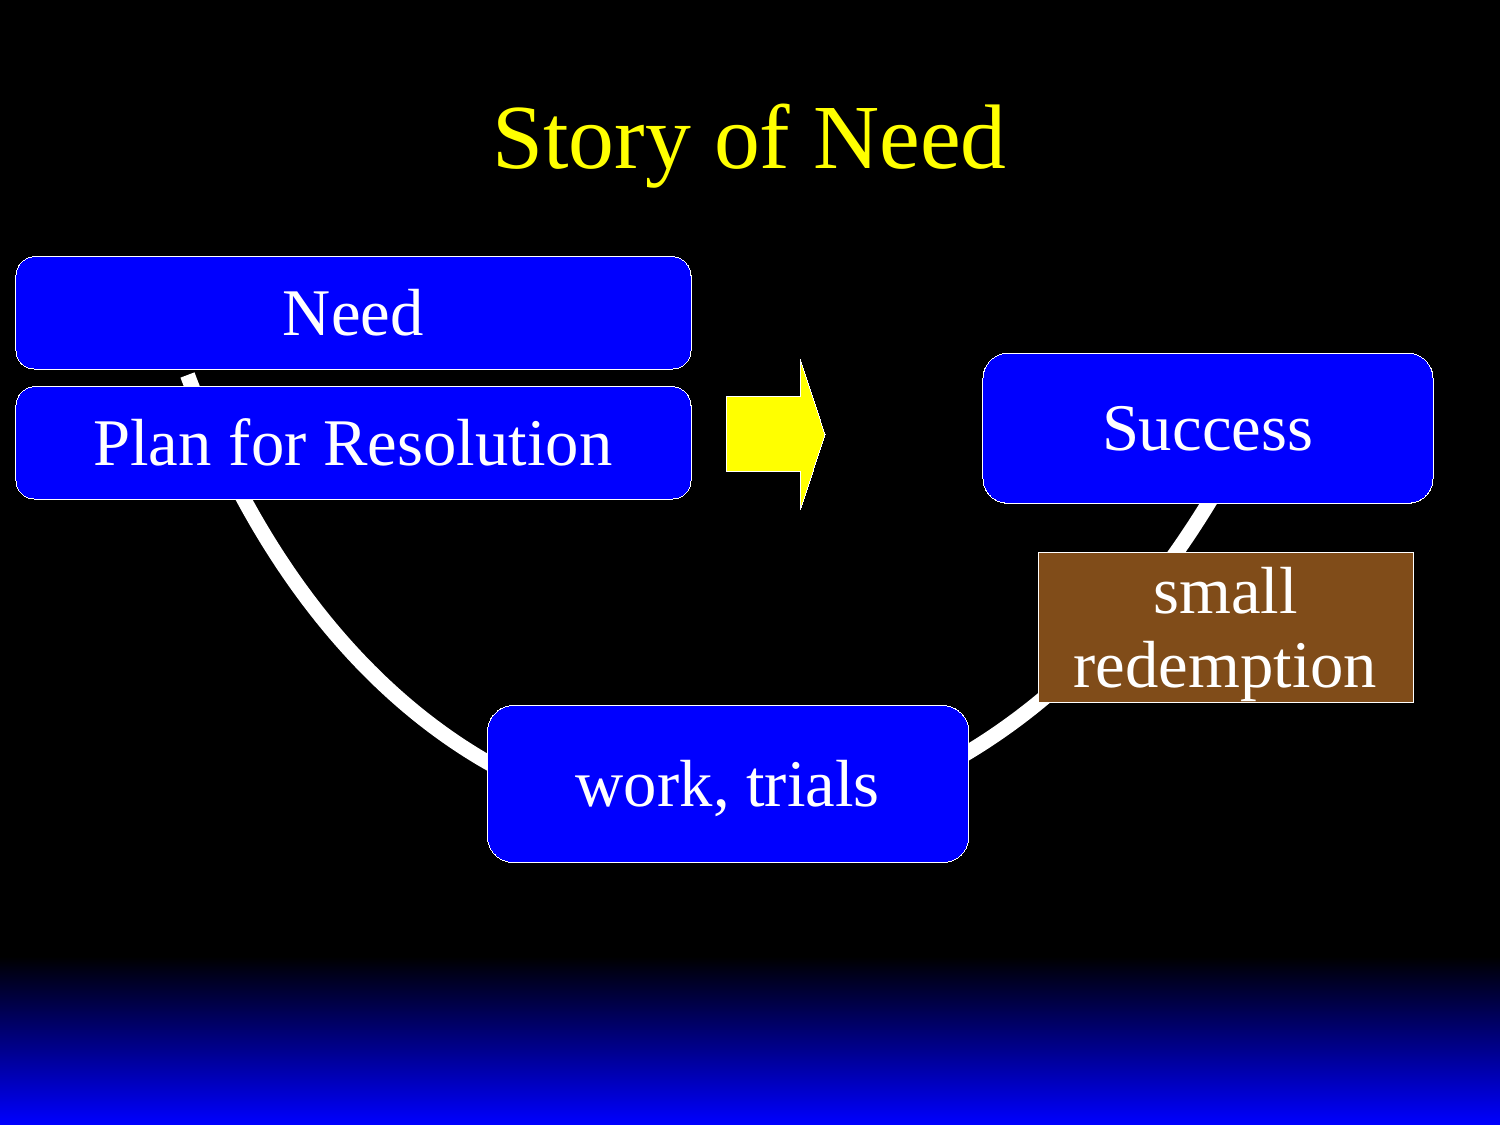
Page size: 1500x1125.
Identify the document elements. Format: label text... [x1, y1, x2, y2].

text_box Need [15, 256, 692, 370]
text_box Success [982, 353, 1434, 504]
text_box Plan for Resolution [15, 386, 692, 500]
text_box [726, 359, 826, 510]
text_box work, trials [487, 705, 969, 863]
text_box small redemption [1038, 552, 1414, 703]
title Story of Need [112, 37, 1388, 238]
